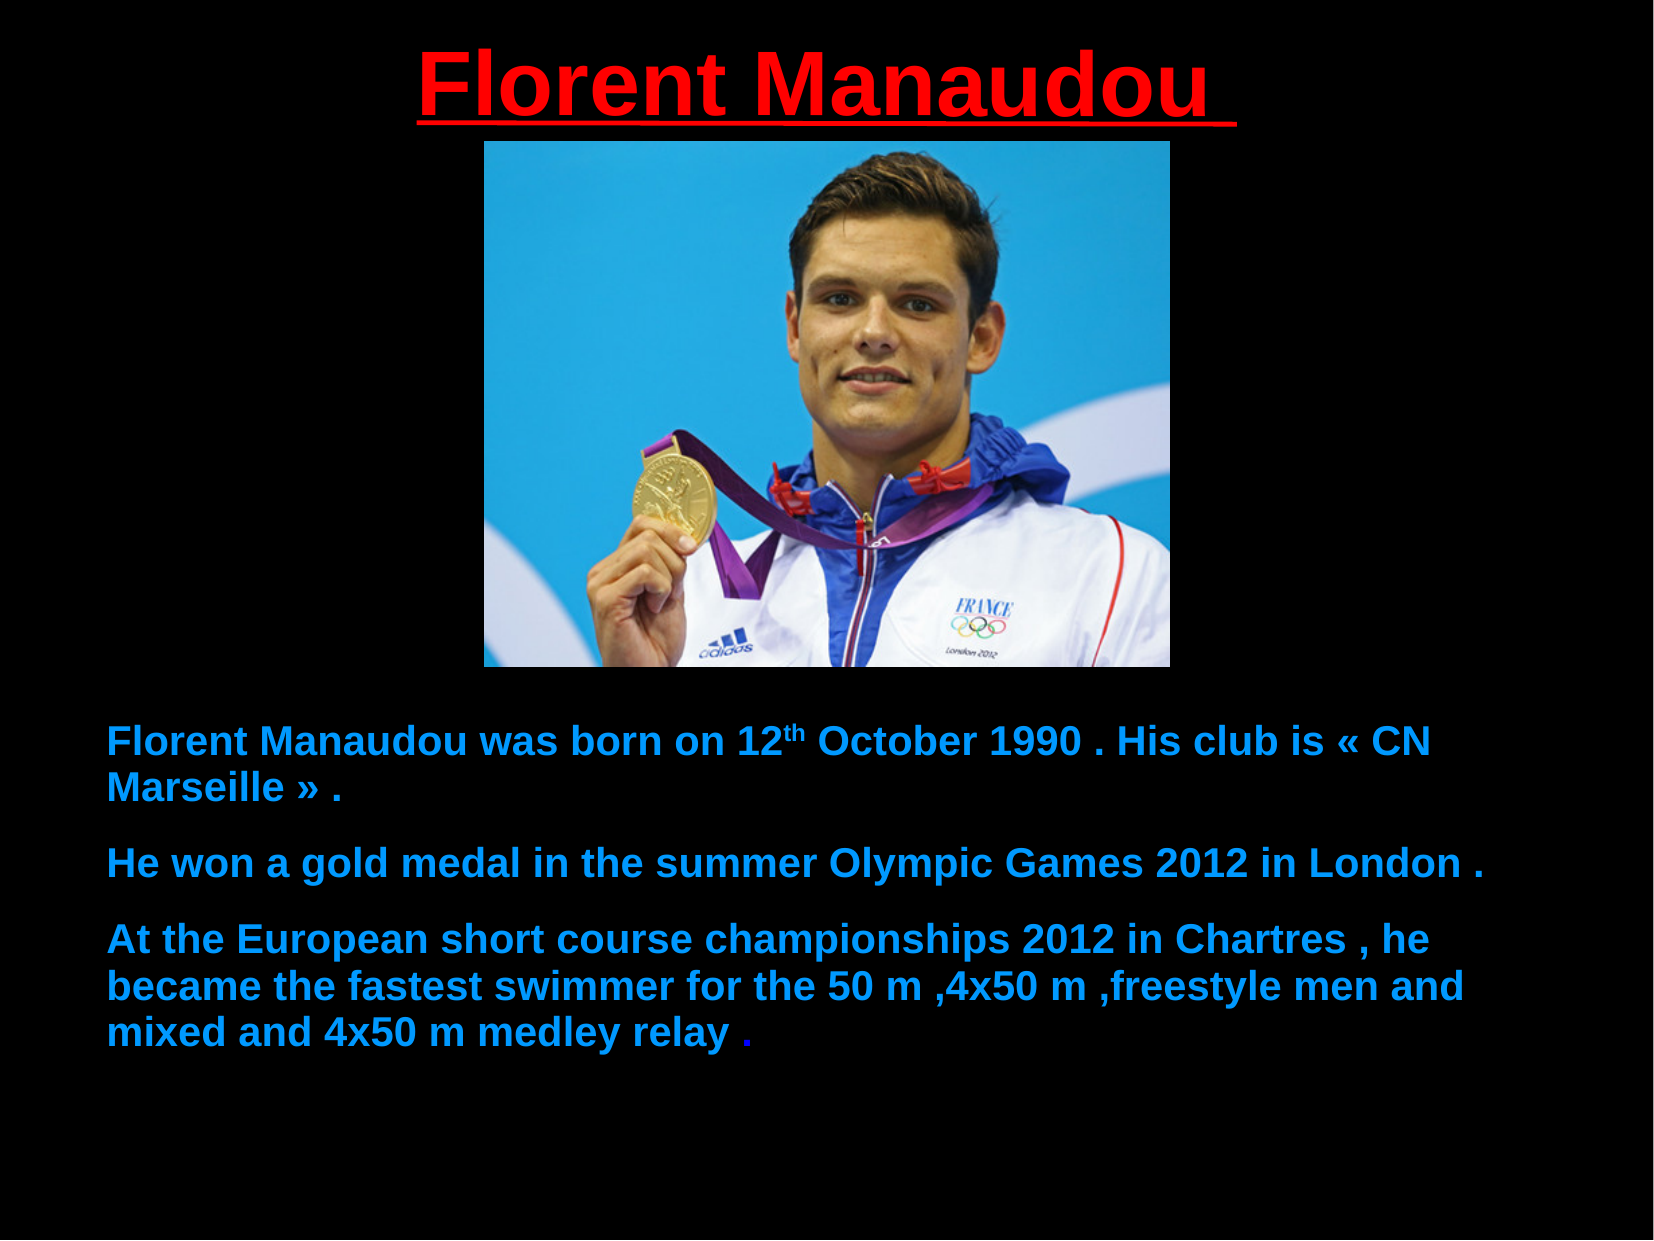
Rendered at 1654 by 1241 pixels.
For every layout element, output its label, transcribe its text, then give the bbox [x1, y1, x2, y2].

title Florent Manaudou [82, 0, 1572, 189]
list Florent Manaudou was born on 12th October 1990 . His club is « CN Marseille » . He won a gold medal in the summer Olympic Games 2012 in London . At the European short course championships 2012 in Chartres , he became the fastest swimmer for the 50 m ,4x50 m ,freestyle men and mixed and 4x50 m medley relay . [35, 717, 1524, 1109]
picture [484, 141, 1170, 667]
